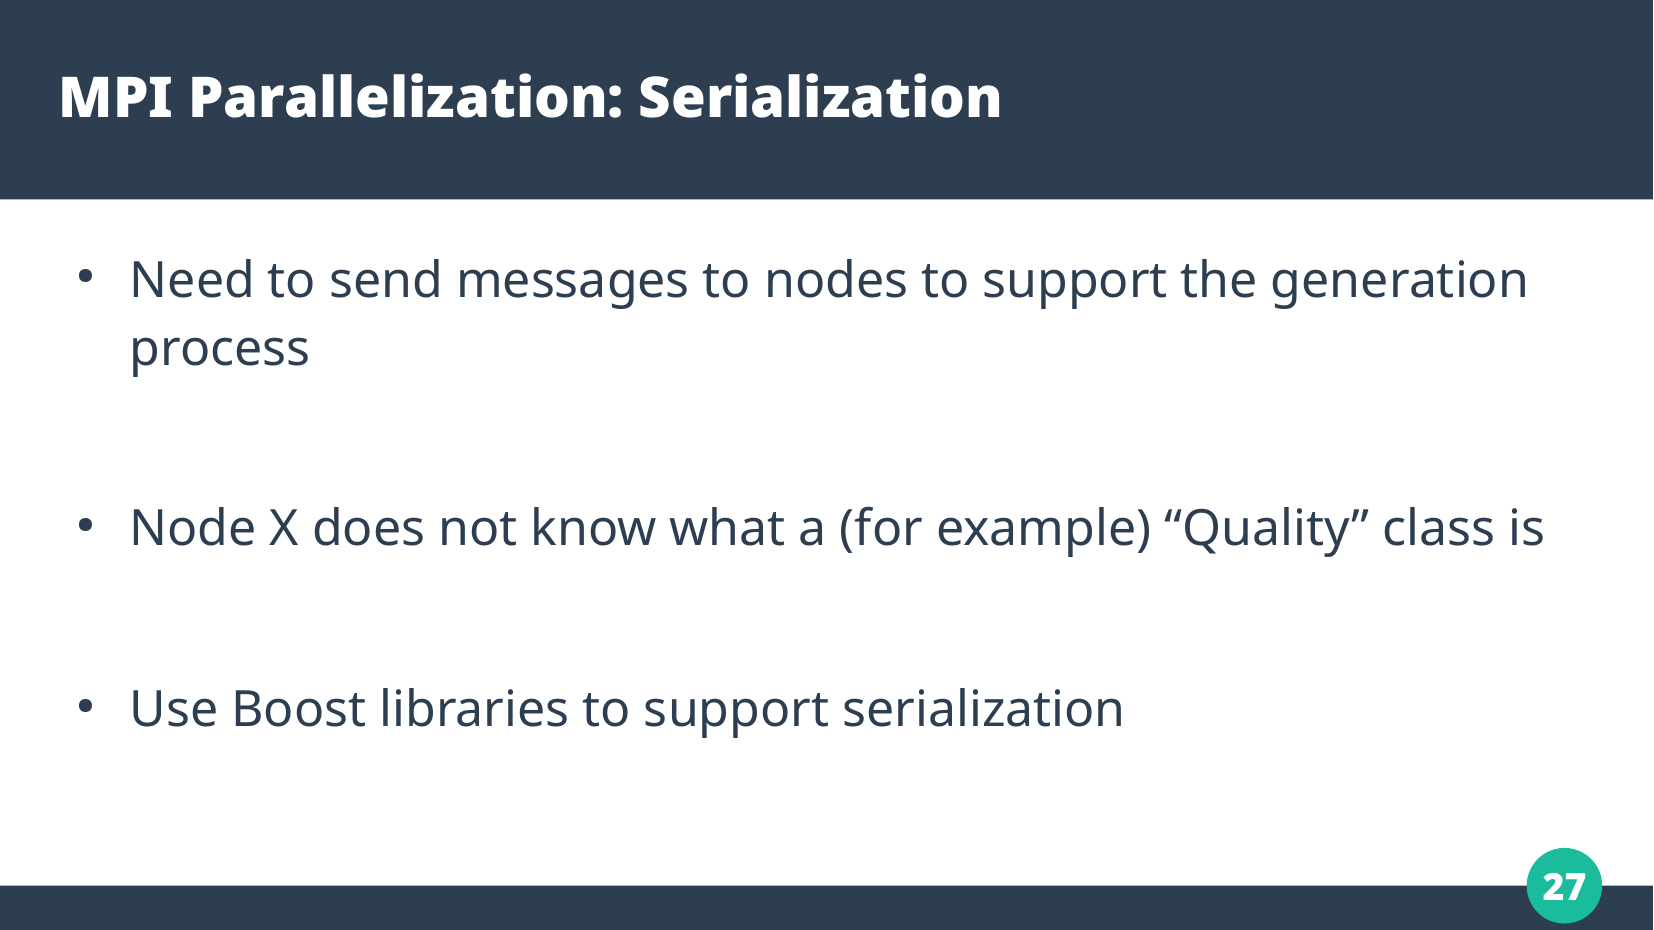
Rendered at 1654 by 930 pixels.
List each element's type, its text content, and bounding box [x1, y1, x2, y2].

title MPI Parallelization: Serialization [58, 36, 1594, 156]
list Need to send messages to nodes to support the generation process Node X does not know what a (for example) “Quality” class is Use Boost libraries to support serialization [58, 243, 1594, 864]
